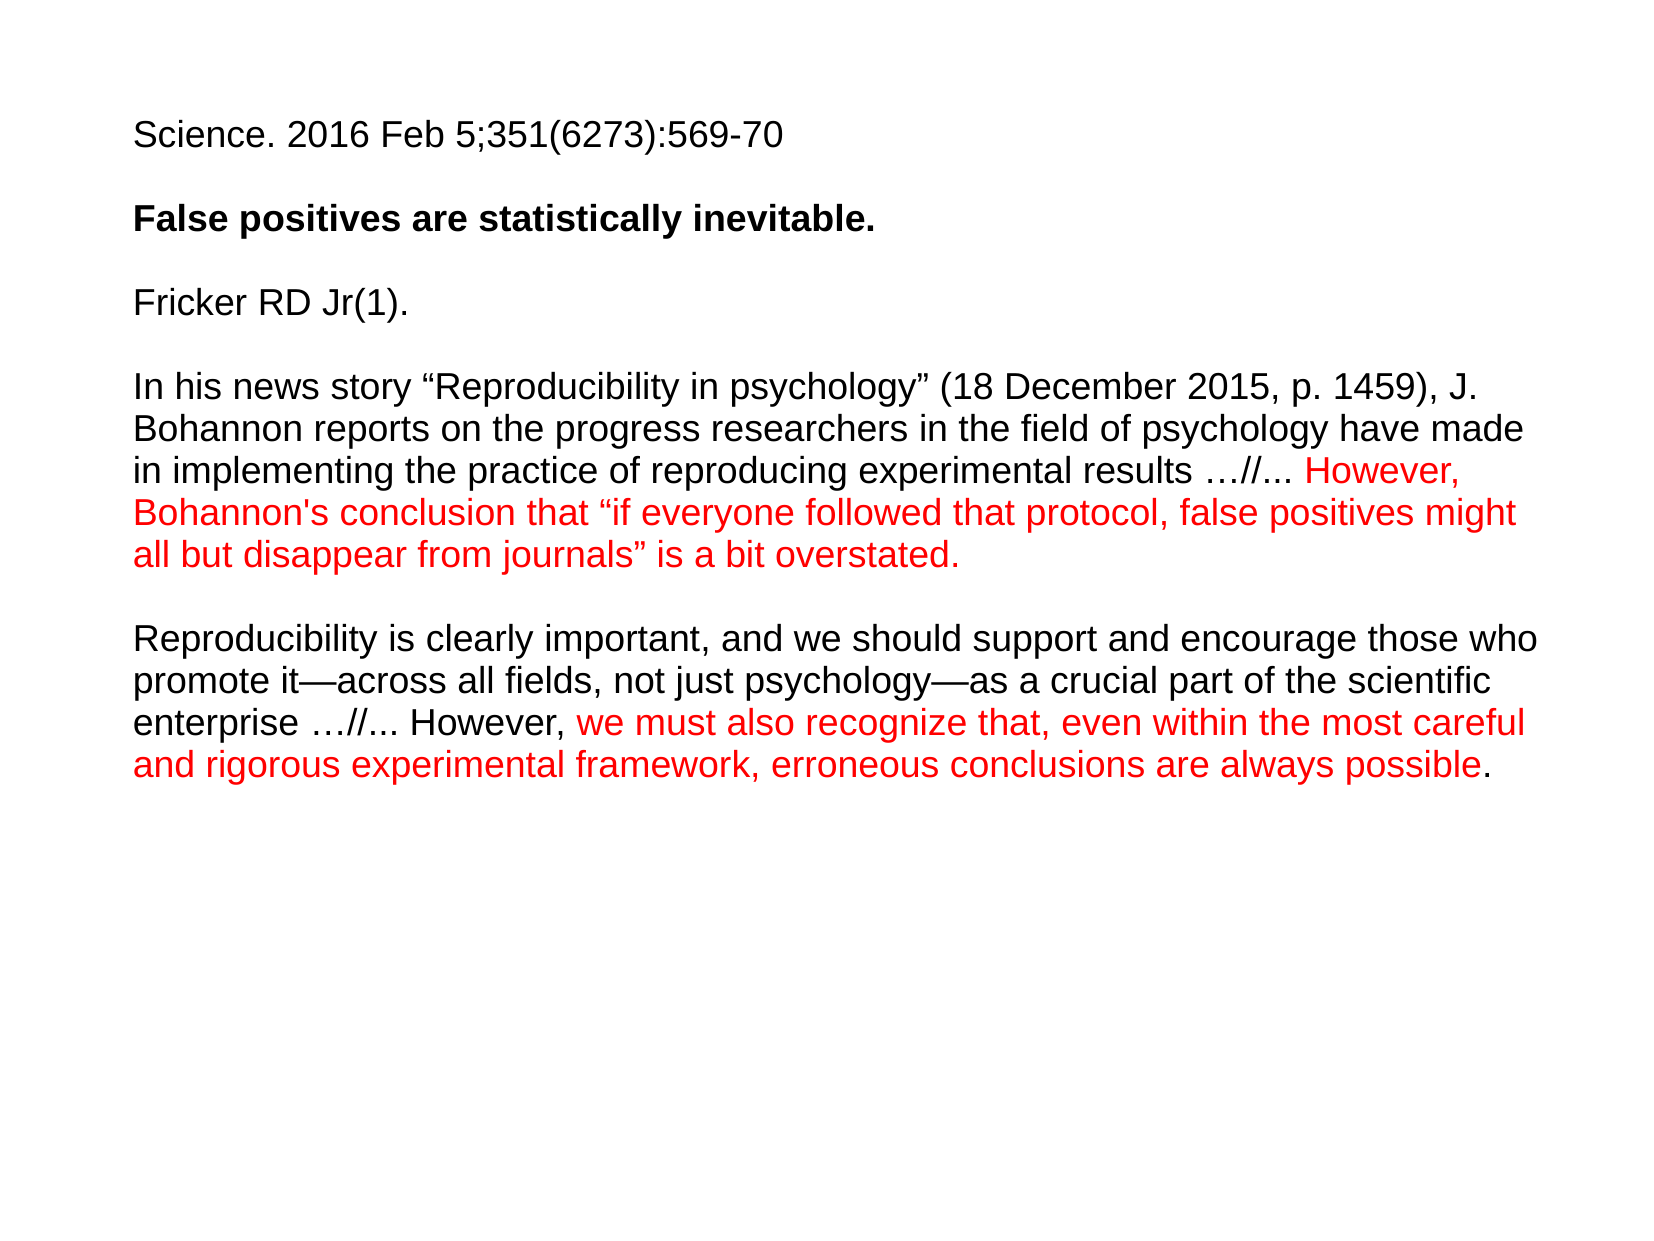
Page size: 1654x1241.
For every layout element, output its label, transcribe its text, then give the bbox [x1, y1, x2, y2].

text_box Science. 2016 Feb 5;351(6273):569-70 False positives are statistically inevitable. Fricker RD Jr(1). In his news story “Reproducibility in psychology” (18 December 2015, p. 1459), J. Bohannon reports on the progress researchers in the field of psychology have made in implementing the practice of reproducing experimental results …//... However, Bohannon's conclusion that “if everyone followed that protocol, false positives might all but disappear from journals” is a bit overstated. Reproducibility is clearly important, and we should support and encourage those who promote it—across all fields, not just psychology—as a crucial part of the scientific enterprise …//... However, we must also recognize that, even within the most careful and rigorous experimental framework, erroneous conclusions are always possible. [118, 106, 1571, 793]
